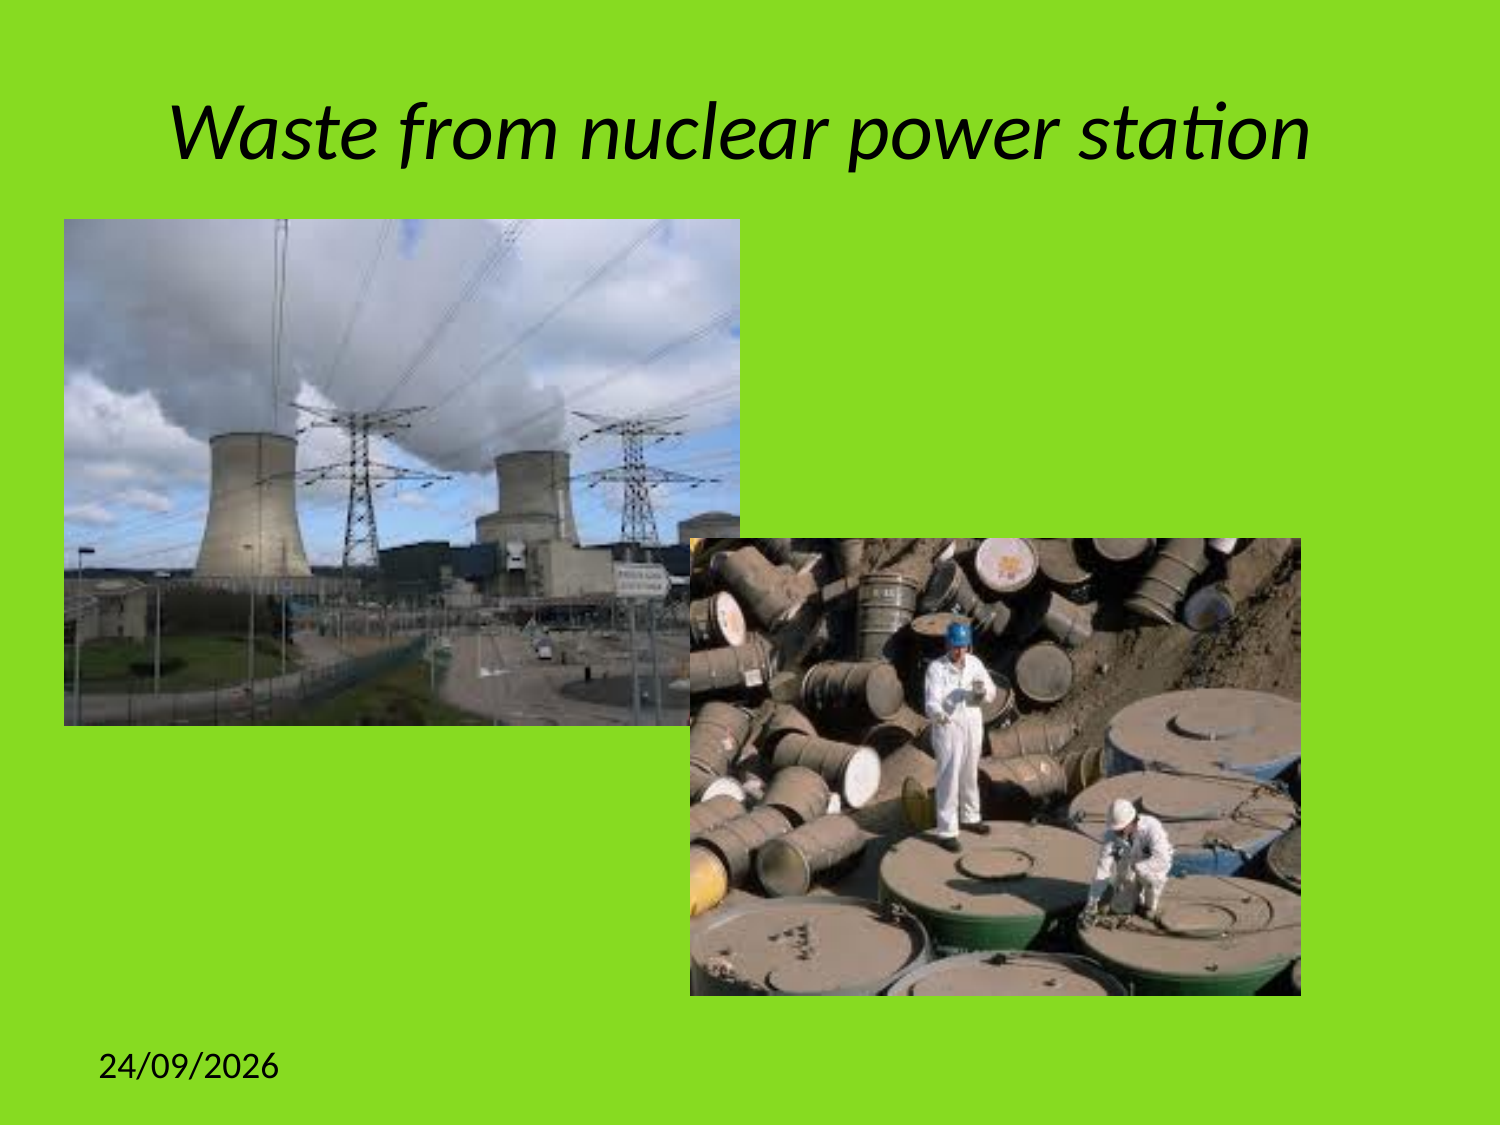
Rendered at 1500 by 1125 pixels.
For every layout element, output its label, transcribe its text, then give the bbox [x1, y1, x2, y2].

picture [64, 219, 1301, 996]
title Waste from nuclear power station [75, 45, 1425, 233]
